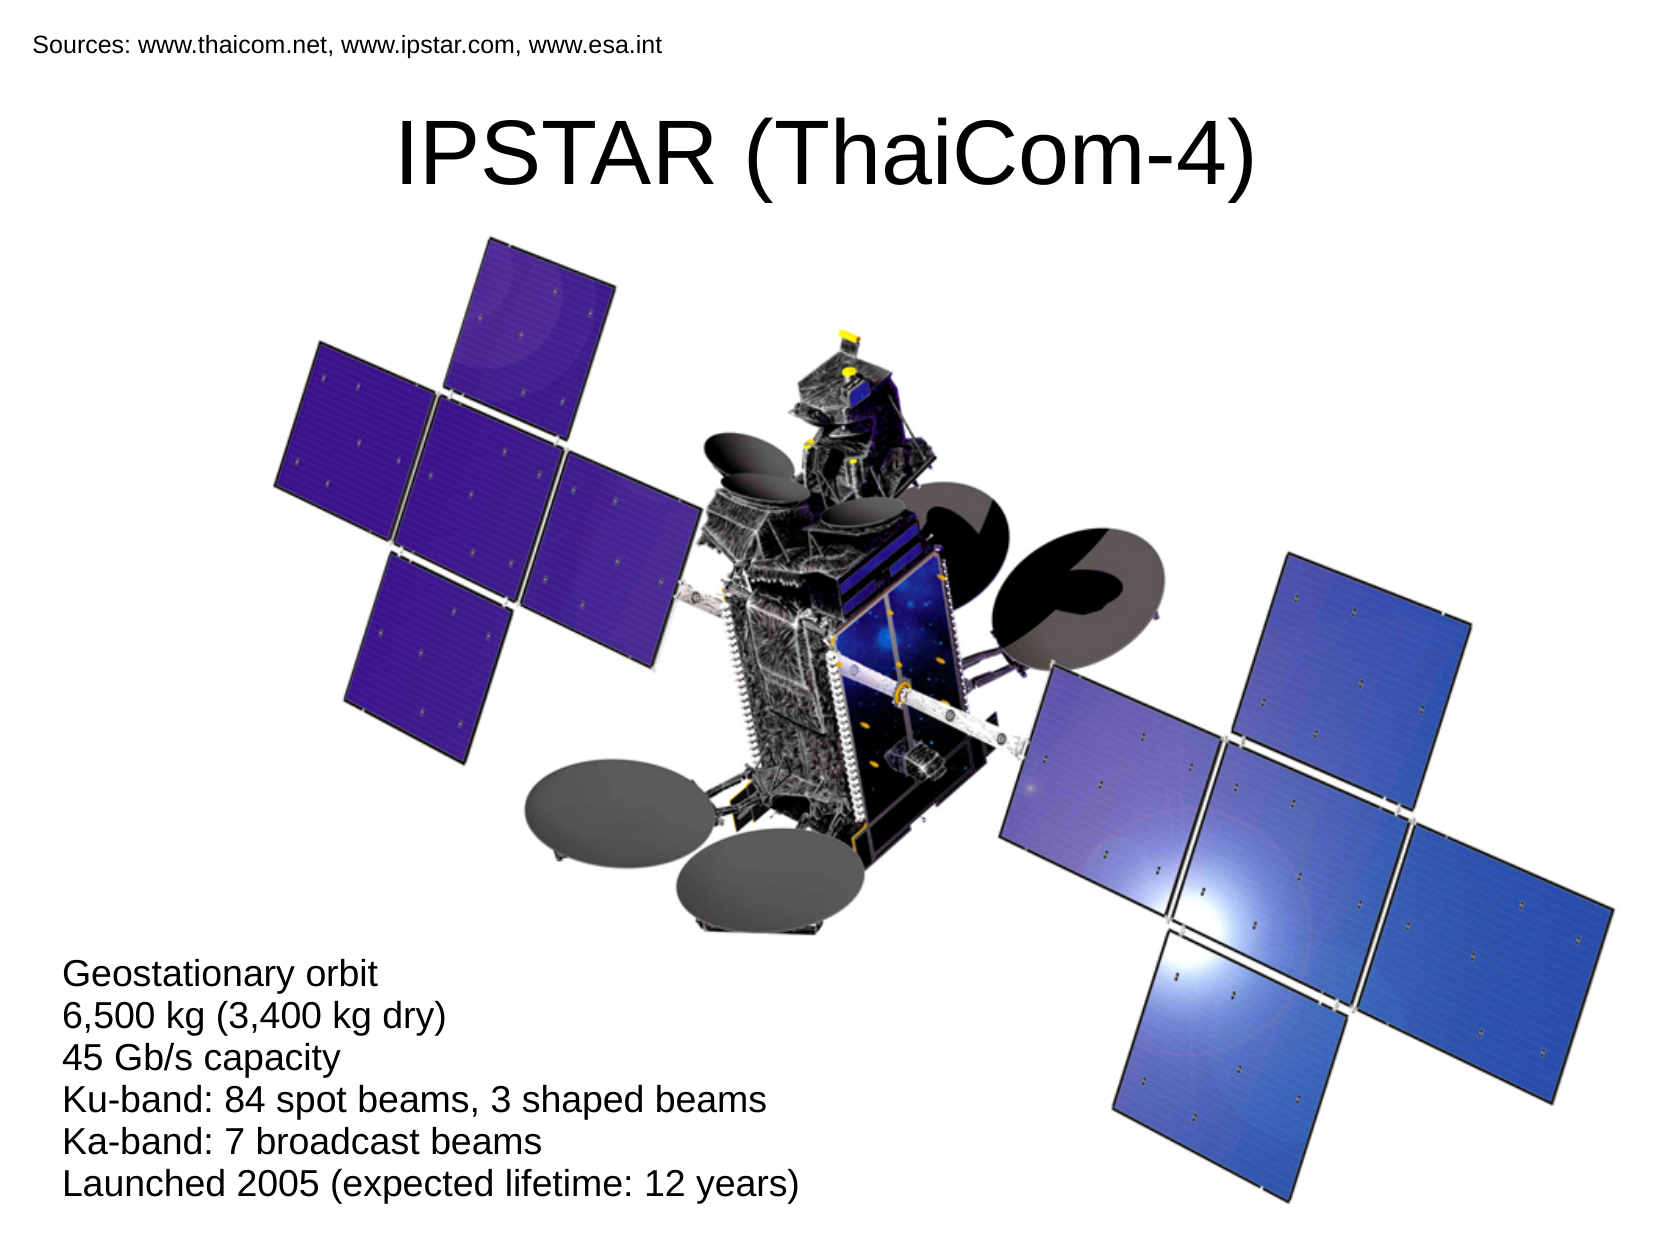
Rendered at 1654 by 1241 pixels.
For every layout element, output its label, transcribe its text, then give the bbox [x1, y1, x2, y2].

title IPSTAR (ThaiCom-4) [82, 49, 1571, 257]
text_box Geostationary orbit 6,500 kg (3,400 kg dry) 45 Gb/s capacity Ku-band: 84 spot beams, 3 shaped beams Ka-band: 7 broadcast beams Launched 2005 (expected lifetime: 12 years) [47, 944, 816, 1212]
picture [252, 210, 1637, 1226]
text_box Sources: www.thaicom.net, www.ipstar.com, www.esa.int [17, 23, 678, 67]
